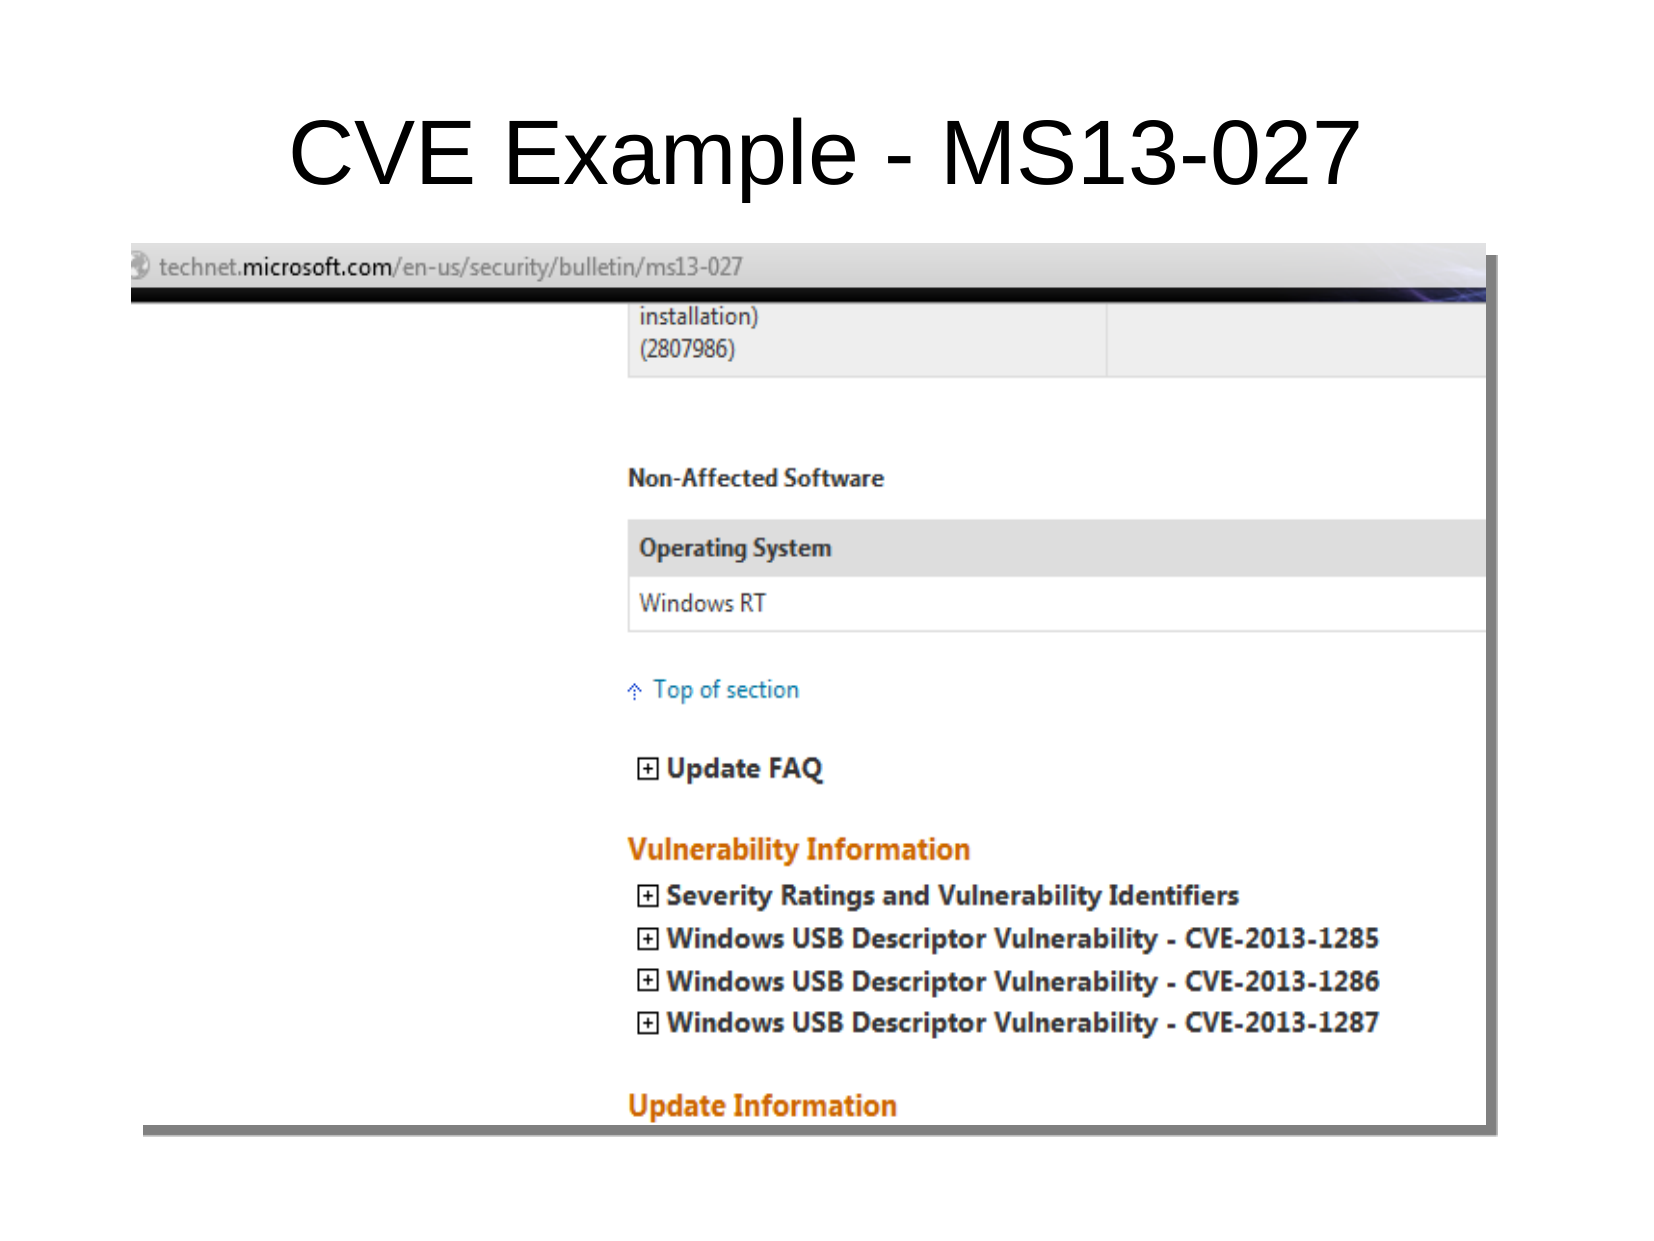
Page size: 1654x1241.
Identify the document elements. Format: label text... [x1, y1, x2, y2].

title CVE Example - MS13-027 [82, 49, 1571, 257]
picture [131, 243, 1486, 1126]
